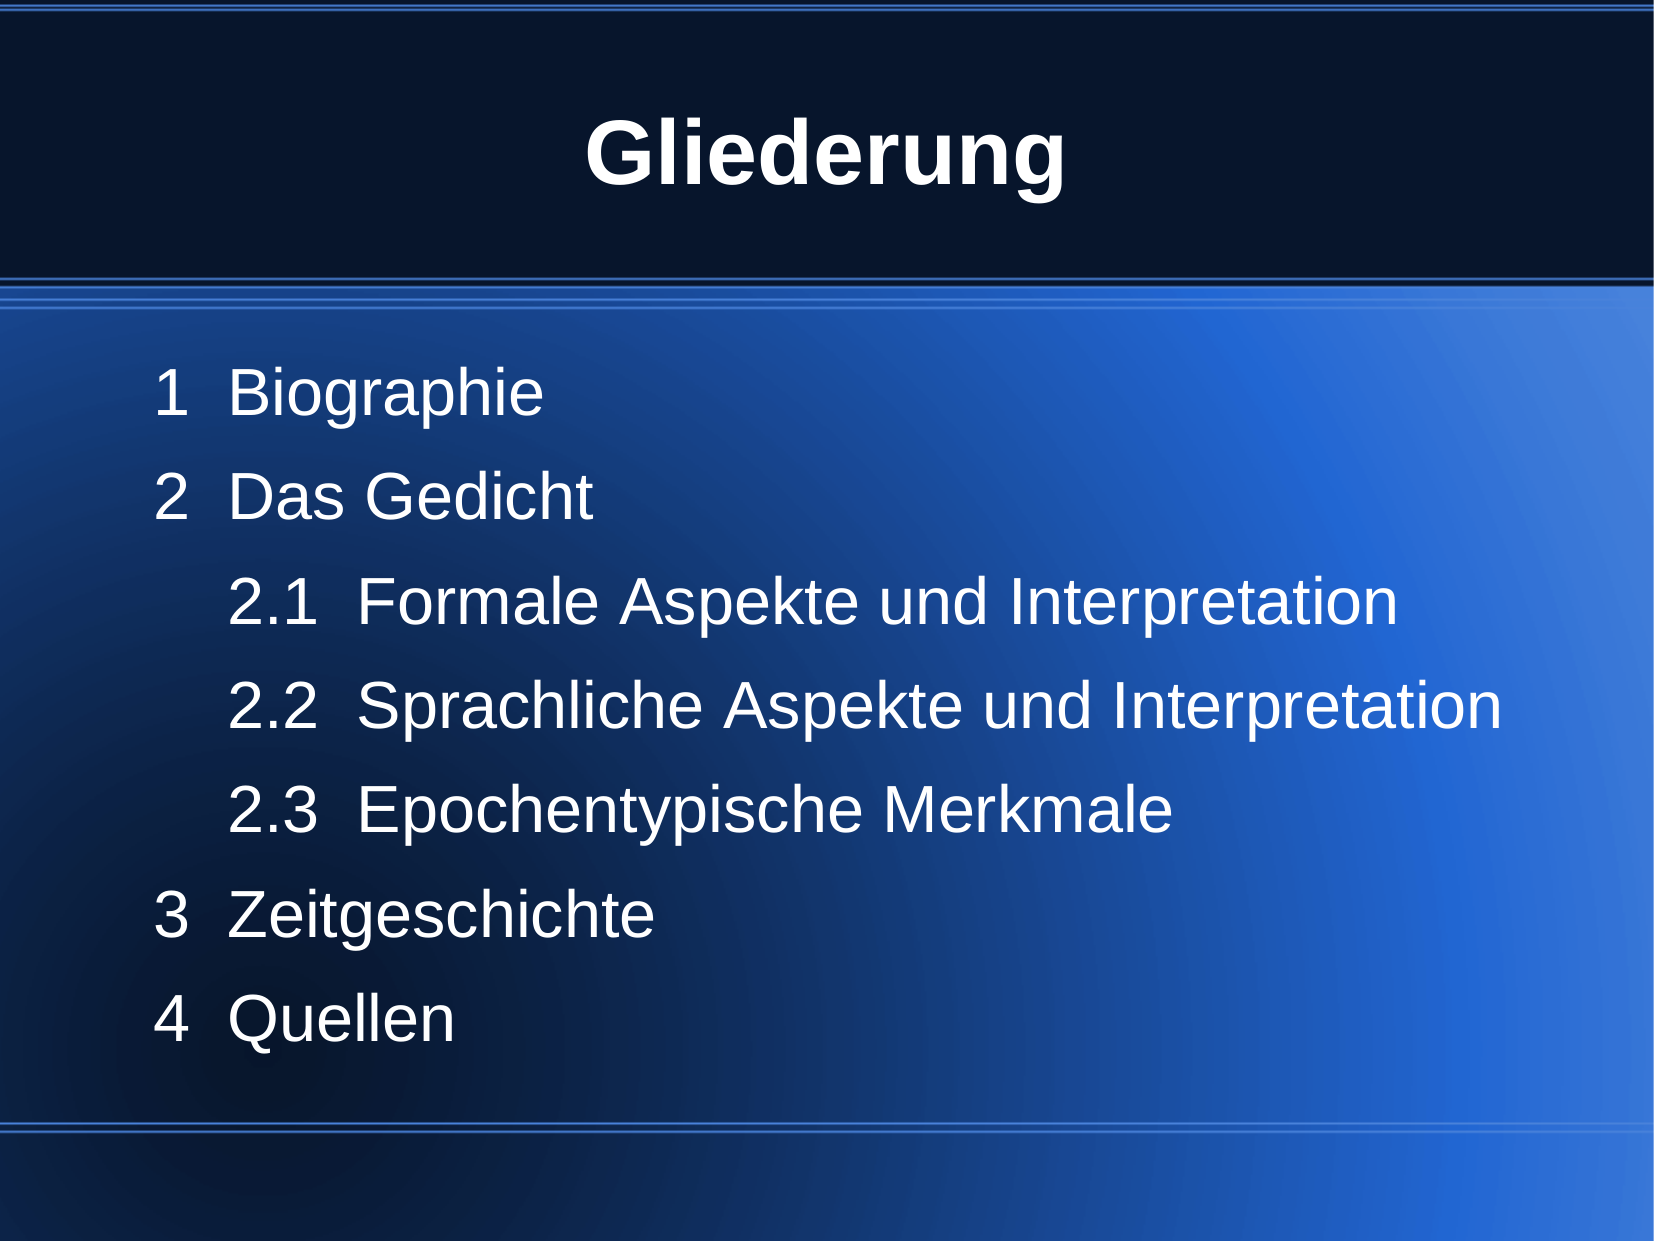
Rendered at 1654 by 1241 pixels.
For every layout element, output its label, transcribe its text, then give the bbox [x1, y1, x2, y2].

title Gliederung [82, 49, 1571, 257]
list 1 Biographie 2 Das Gedicht 2.1 Formale Aspekte und Interpretation 2.2 Sprachliche Aspekte und Interpretation 2.3 Epochentypische Merkmale 3 Zeitgeschichte 4 Quellen [82, 355, 1571, 1056]
picture [0, 0, 1654, 1241]
